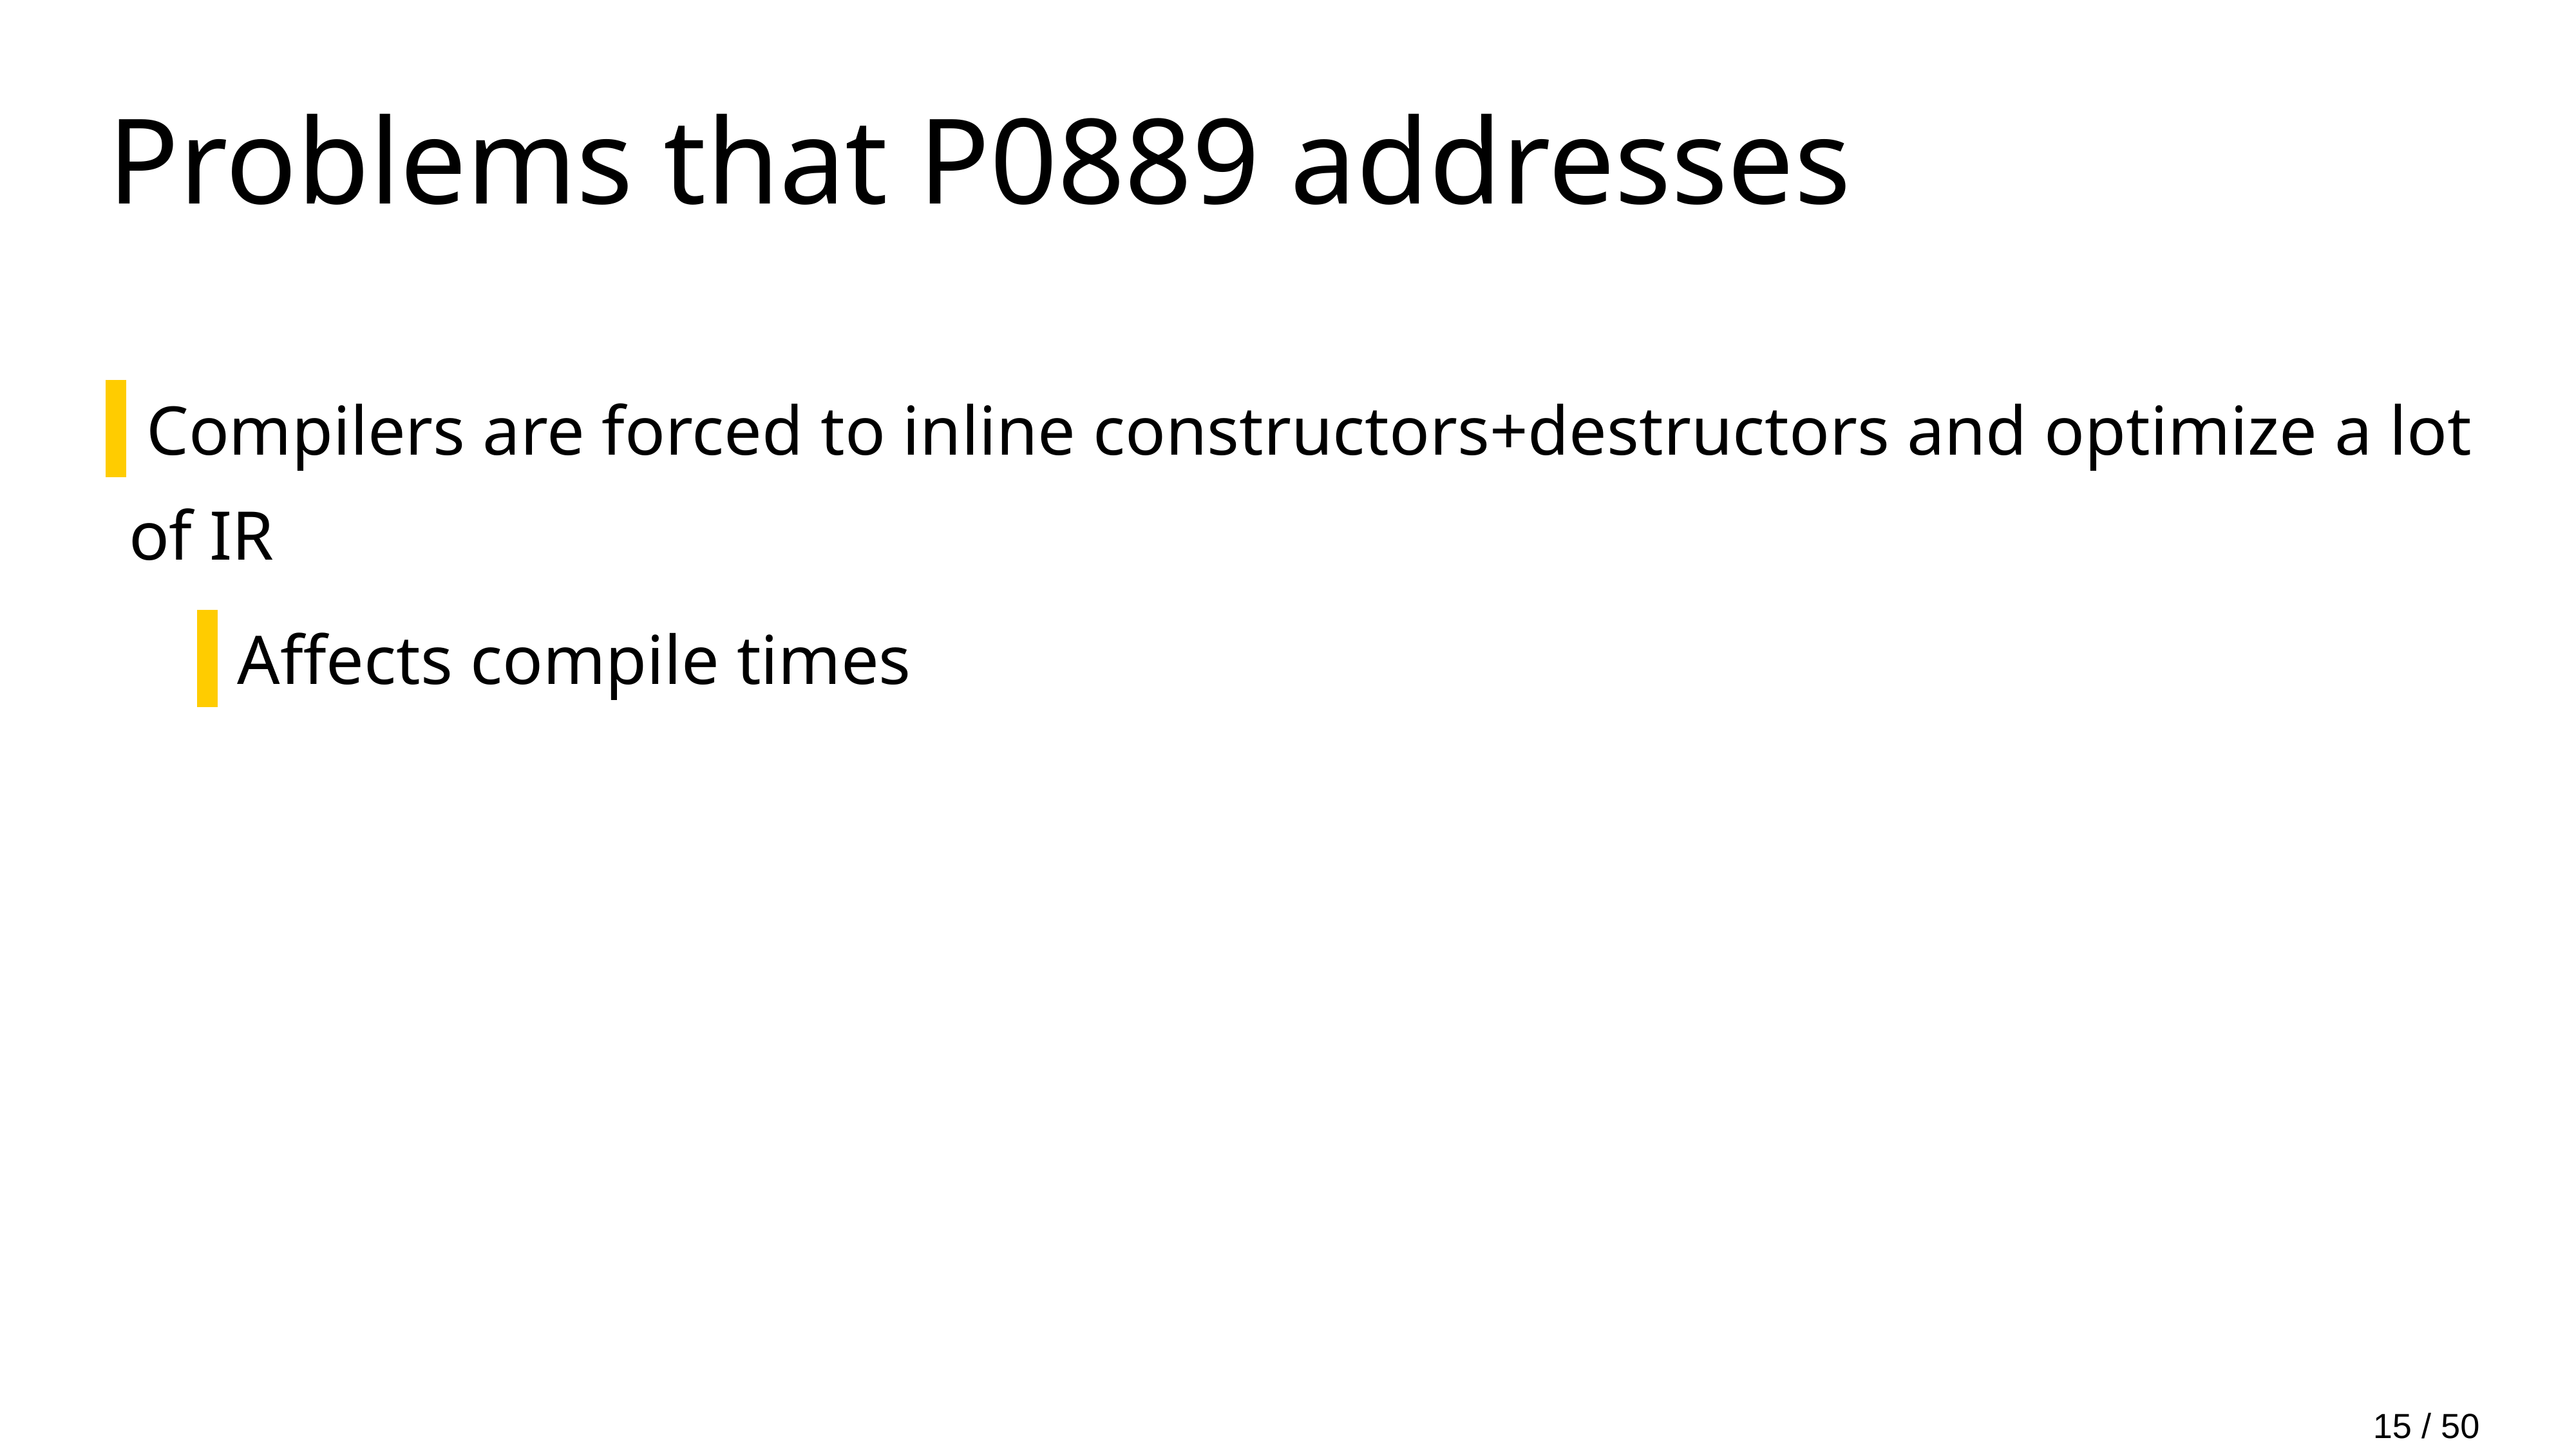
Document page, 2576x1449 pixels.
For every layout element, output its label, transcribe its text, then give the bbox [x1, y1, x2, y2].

text_box Compilers are forced to inline constructors+destructors and optimize a lot of IR Affects compile times [96, 364, 2512, 1419]
title Problems that P0889 addresses [108, 80, 2468, 242]
text_box <number> / 50 [2363, 1402, 2576, 1449]
